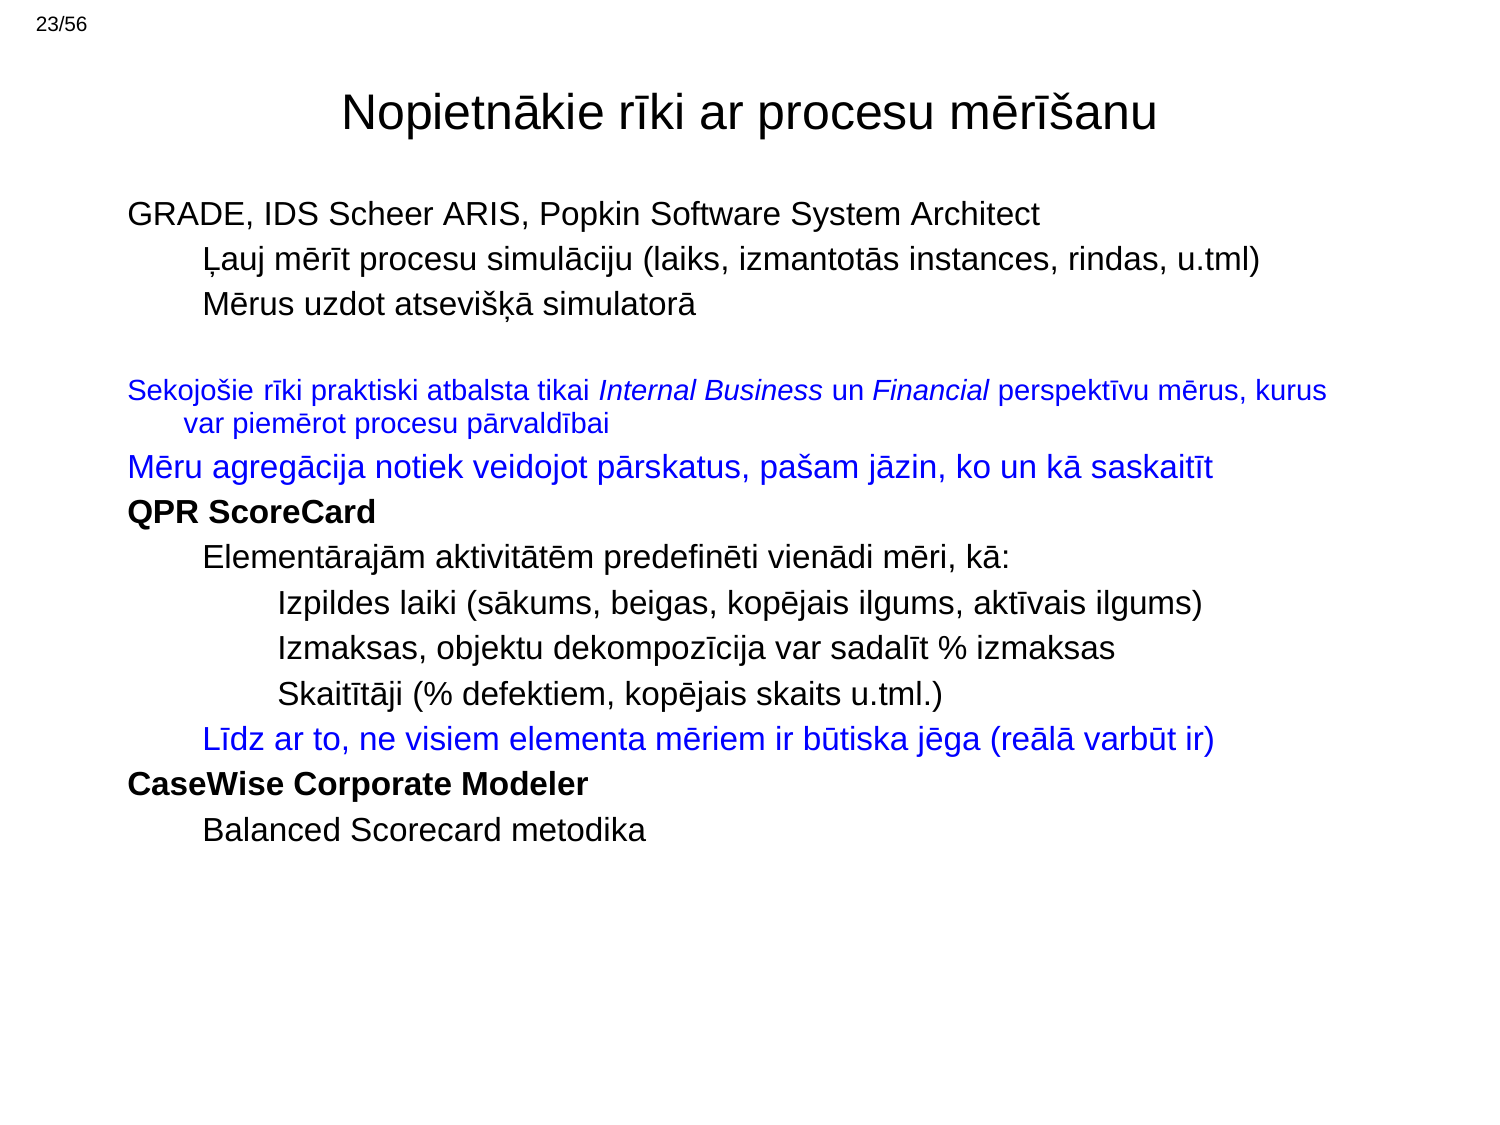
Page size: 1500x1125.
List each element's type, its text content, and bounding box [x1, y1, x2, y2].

list GRADE, IDS Scheer ARIS, Popkin Software System Architect Ļauj mērīt procesu simulāciju (laiks, izmantotās instances, rindas, u.tml) Mērus uzdot atsevišķā simulatorā Sekojošie rīki praktiski atbalsta tikai Internal Business un Financial perspektīvu mērus, kurus var piemērot procesu pārvaldībai Mēru agregācija notiek veidojot pārskatus, pašam jāzin, ko un kā saskaitīt QPR ScoreCard Elementārajām aktivitātēm predefinēti vienādi mēri, kā: Izpildes laiki (sākums, beigas, kopējais ilgums, aktīvais ilgums) Izmaksas, objektu dekompozīcija var sadalīt % izmaksas Skaitītāji (% defektiem, kopējais skaits u.tml.) Līdz ar to, ne visiem elementa mēriem ir būtiska jēga (reālā varbūt ir) CaseWise Corporate Modeler Balanced Scorecard metodika [112, 187, 1388, 1001]
title Nopietnākie rīki ar procesu mērīšanu [112, 62, 1388, 163]
